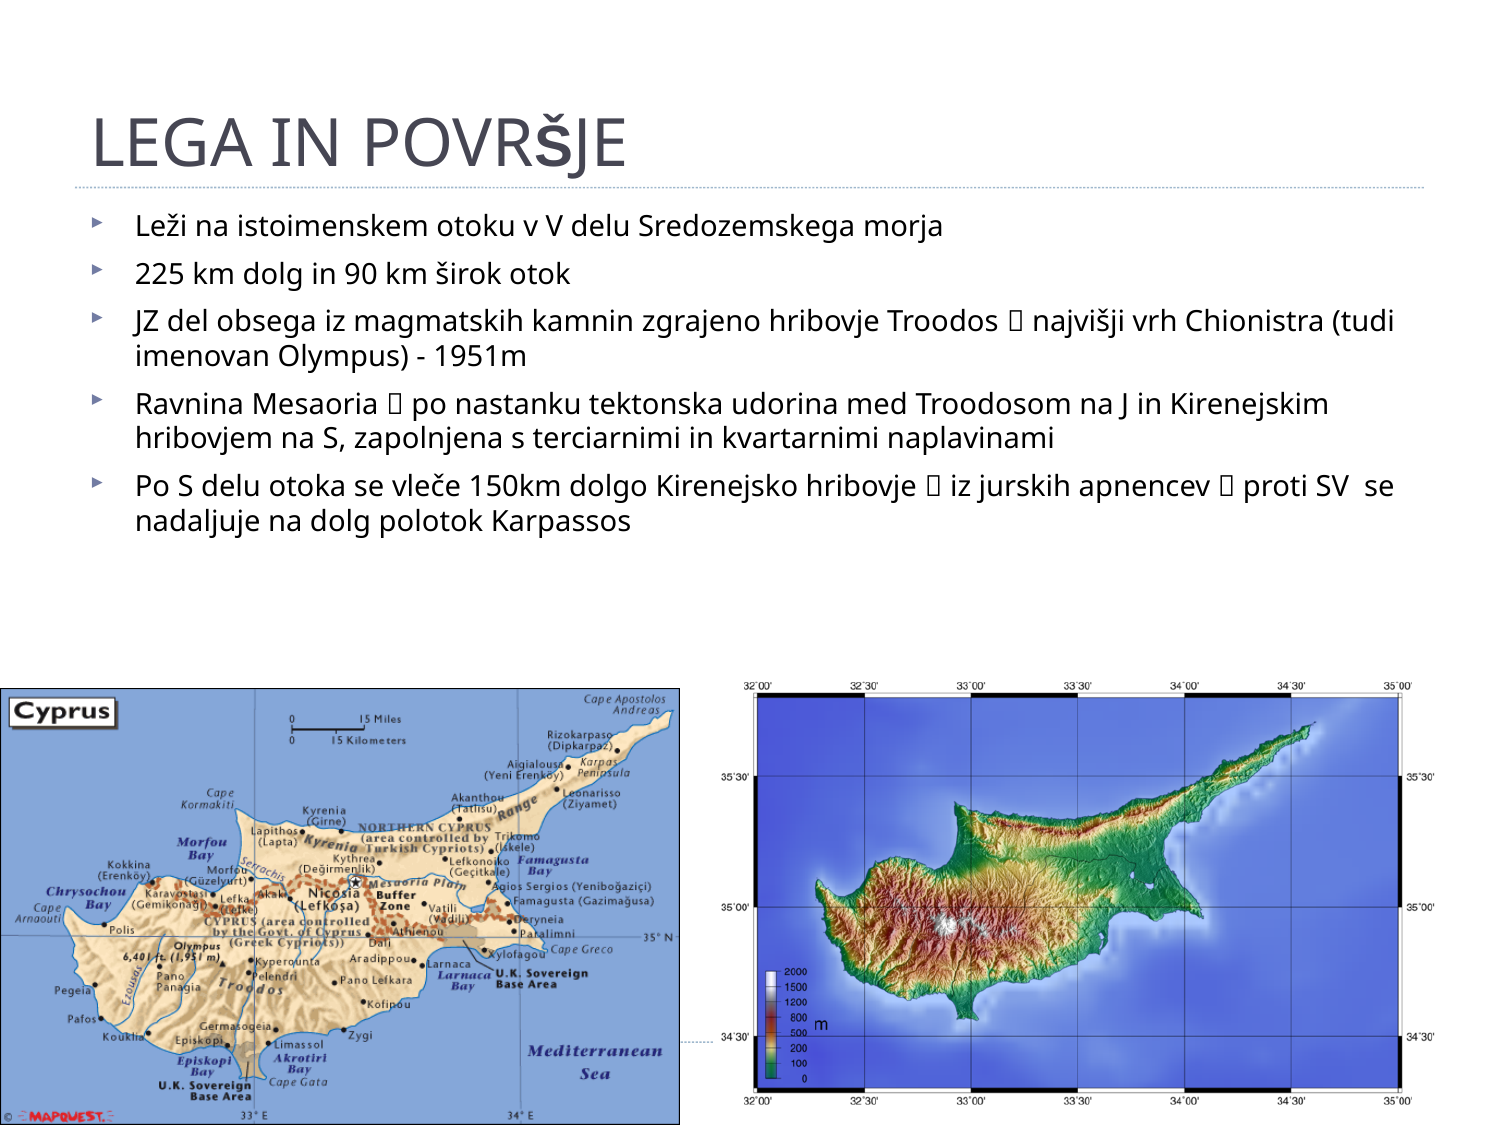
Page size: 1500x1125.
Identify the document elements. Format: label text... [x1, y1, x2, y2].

title LEGA IN POVRŠJE [75, 24, 1425, 188]
picture [714, 662, 1442, 1125]
list Leži na istoimenskem otoku v V delu Sredozemskega morja 225 km dolg in 90 km širok otok JZ del obsega iz magmatskih kamnin zgrajeno hribovje Troodos  najvišji vrh Chionistra (tudi imenovan Olympus) - 1951m Ravnina Mesaoria  po nastanku tektonska udorina med Troodosom na J in Kirenejskim hribovjem na S, zapolnjena s terciarnimi in kvartarnimi naplavinami Po S delu otoka se vleče 150km dolgo Kirenejsko hribovje  iz jurskih apnencev  proti SV se nadaljuje na dolg polotok Karpassos [75, 200, 1425, 1010]
picture [0, 688, 680, 1125]
